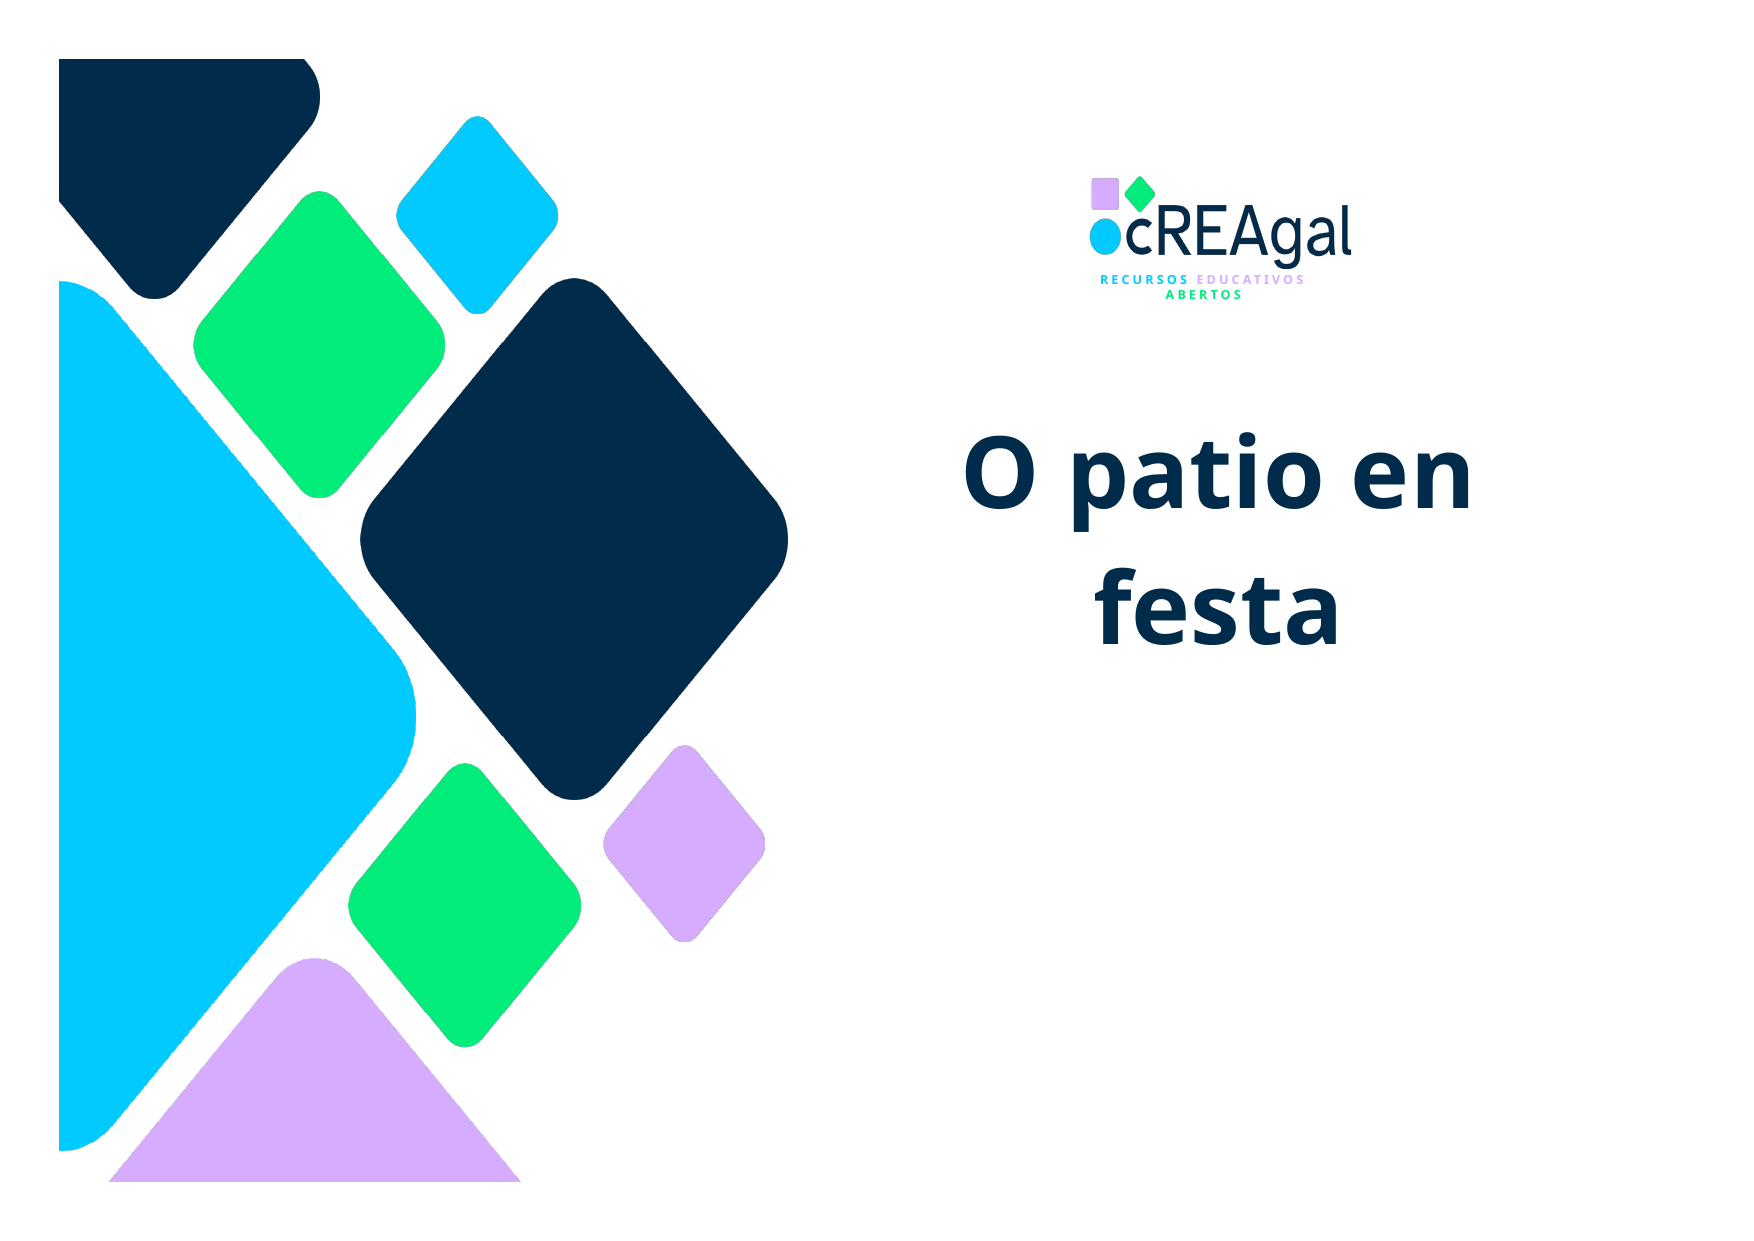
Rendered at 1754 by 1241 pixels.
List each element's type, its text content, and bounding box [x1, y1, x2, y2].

picture [1089, 176, 1352, 269]
picture [59, 59, 788, 1182]
title O patio en festa [856, 368, 1581, 707]
picture [481, 116, 558, 208]
